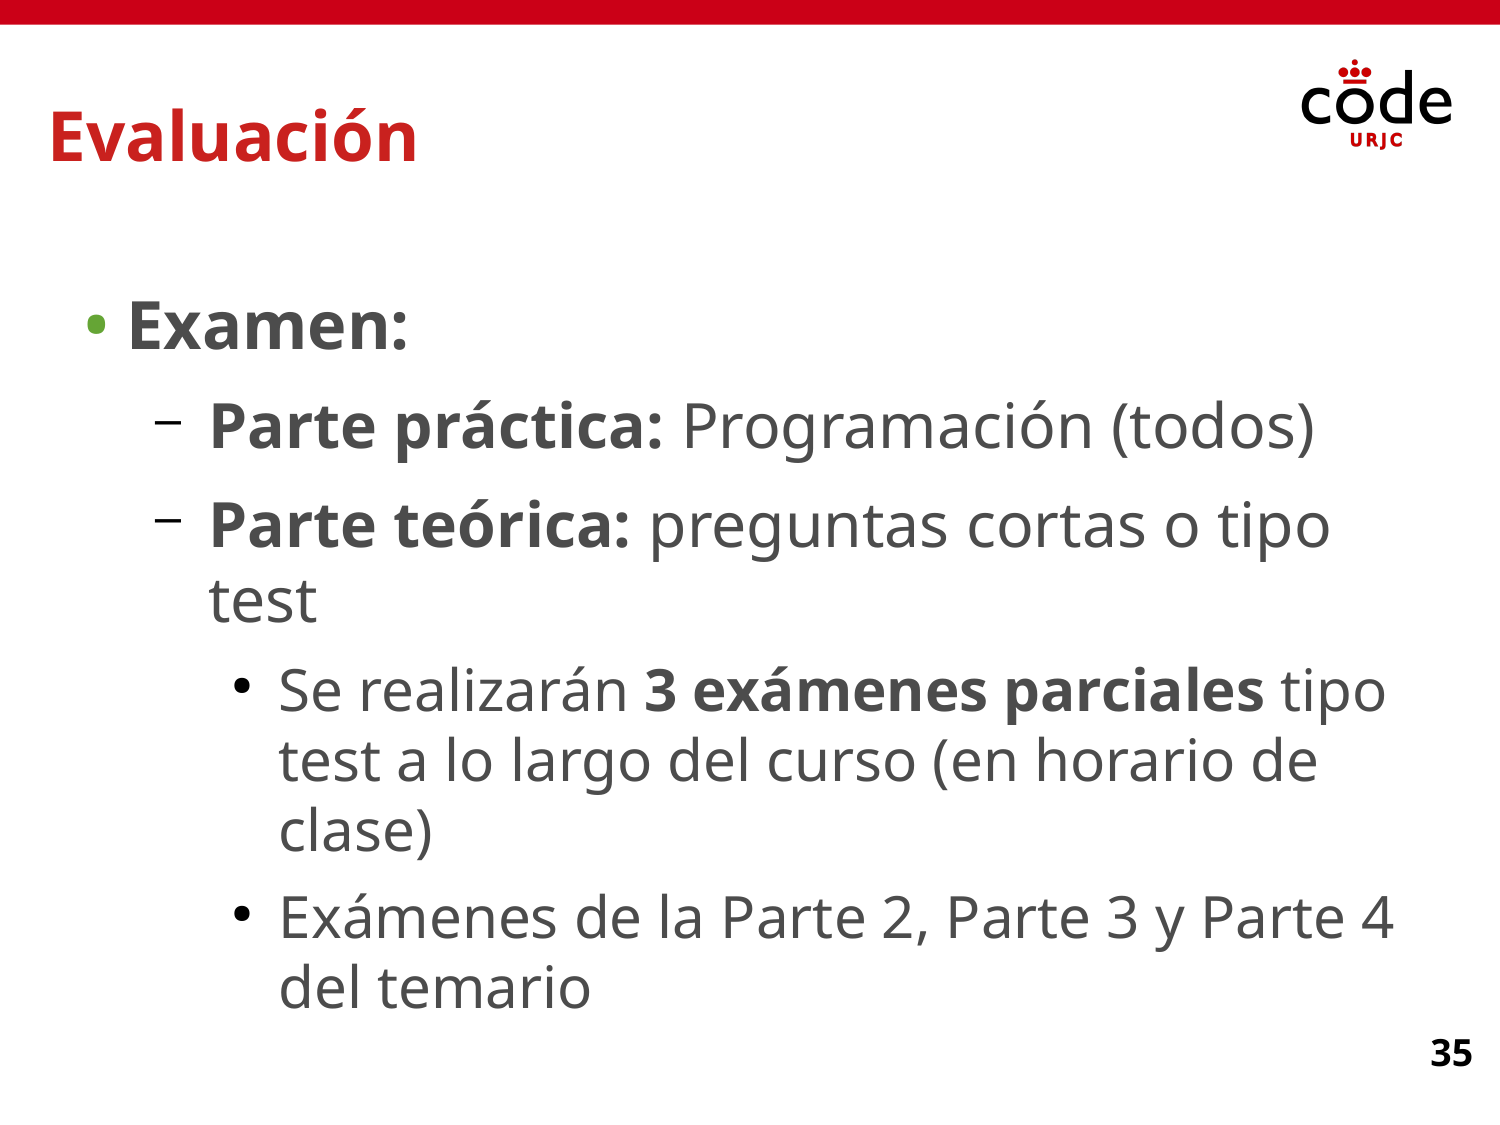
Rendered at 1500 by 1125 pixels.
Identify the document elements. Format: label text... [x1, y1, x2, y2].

picture [1284, 50, 1468, 161]
title Evaluación [32, 79, 1383, 189]
list Examen: Parte práctica: Programación (todos) Parte teórica: preguntas cortas o tipo test Se realizarán 3 exámenes parciales tipo test a lo largo del curso (en horario de clase) Exámenes de la Parte 2, Parte 3 y Parte 4 del temario [51, 259, 1436, 1013]
